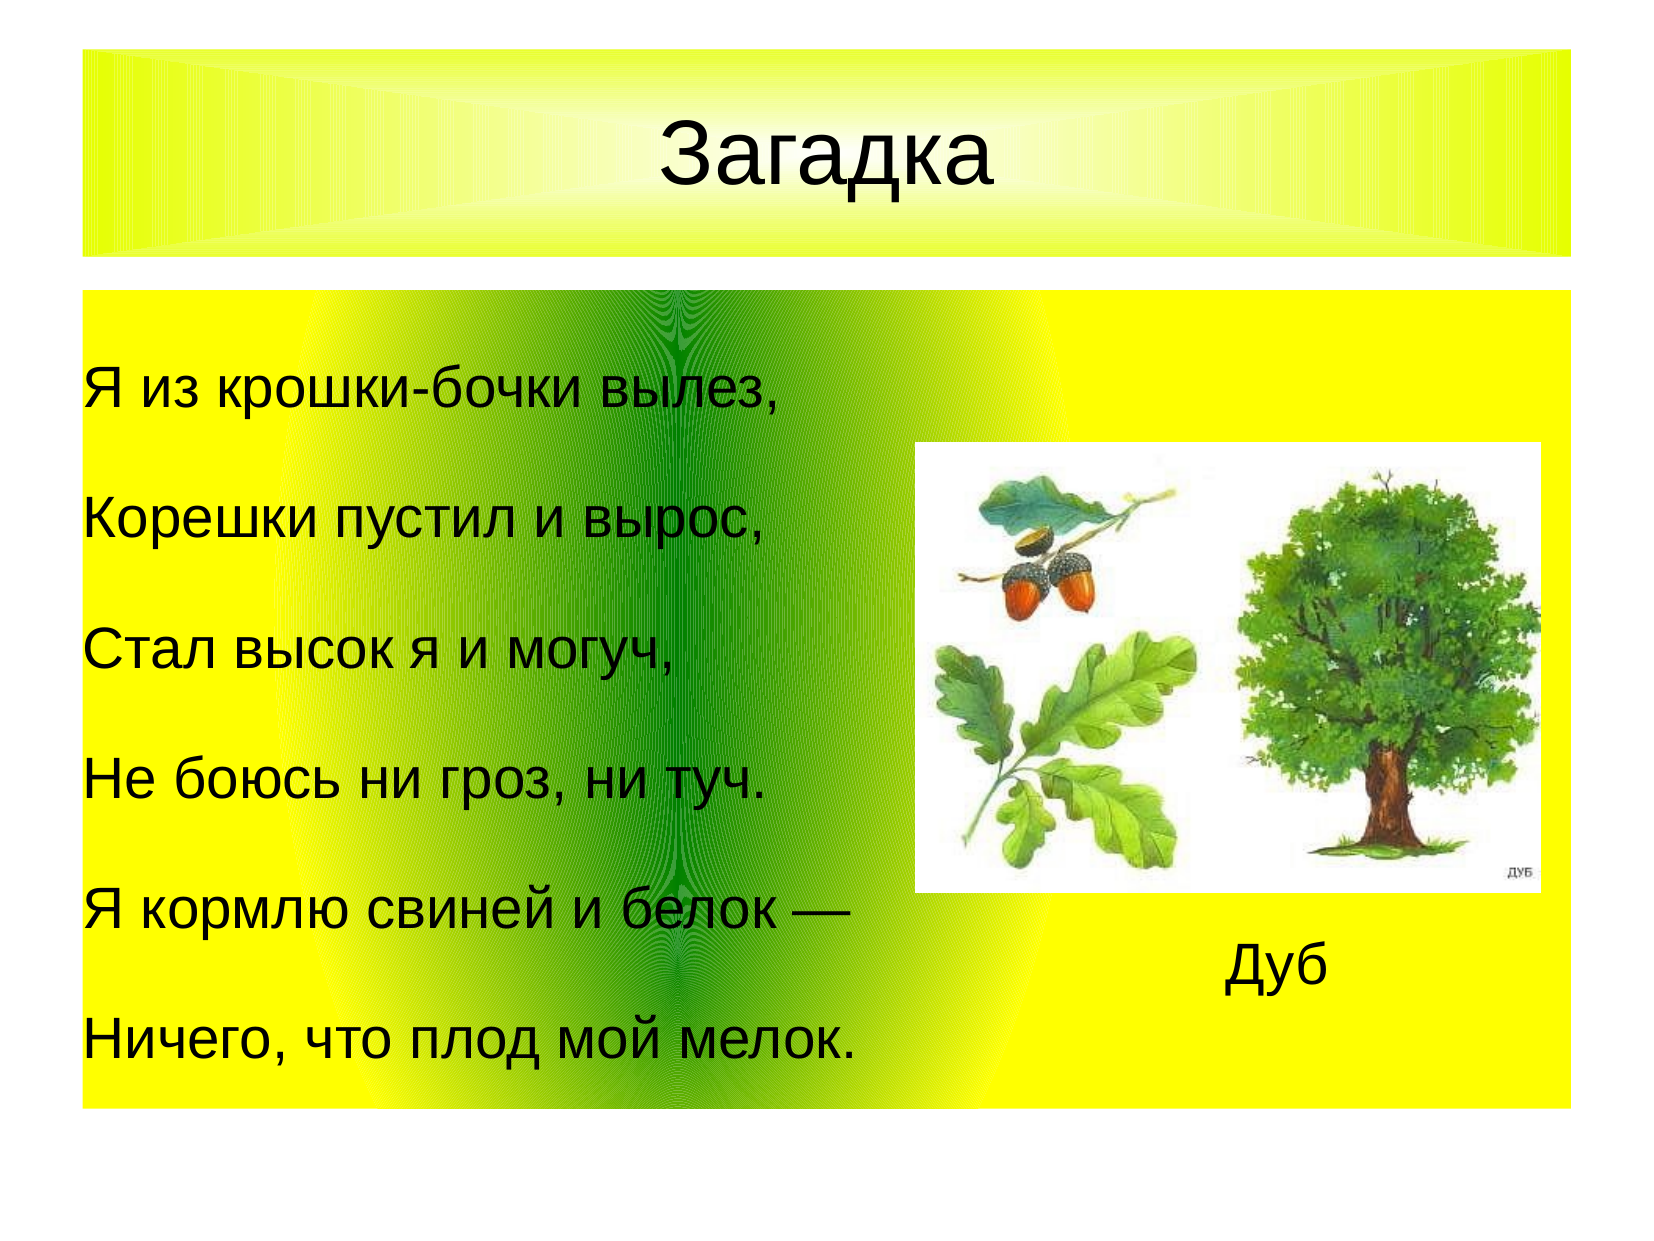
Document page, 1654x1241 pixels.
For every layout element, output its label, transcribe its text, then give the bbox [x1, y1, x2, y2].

title Загадка [82, 49, 1571, 257]
list Я из крошки-бочки вылез, Корешки пустил и вырос, Стал высок я и могуч, Не боюсь ни гроз, ни туч. Я кормлю свиней и белок — Ничего, что плод мой мелок. [82, 290, 1571, 1109]
picture [915, 442, 1541, 893]
text_box Дуб [1210, 924, 1374, 1004]
